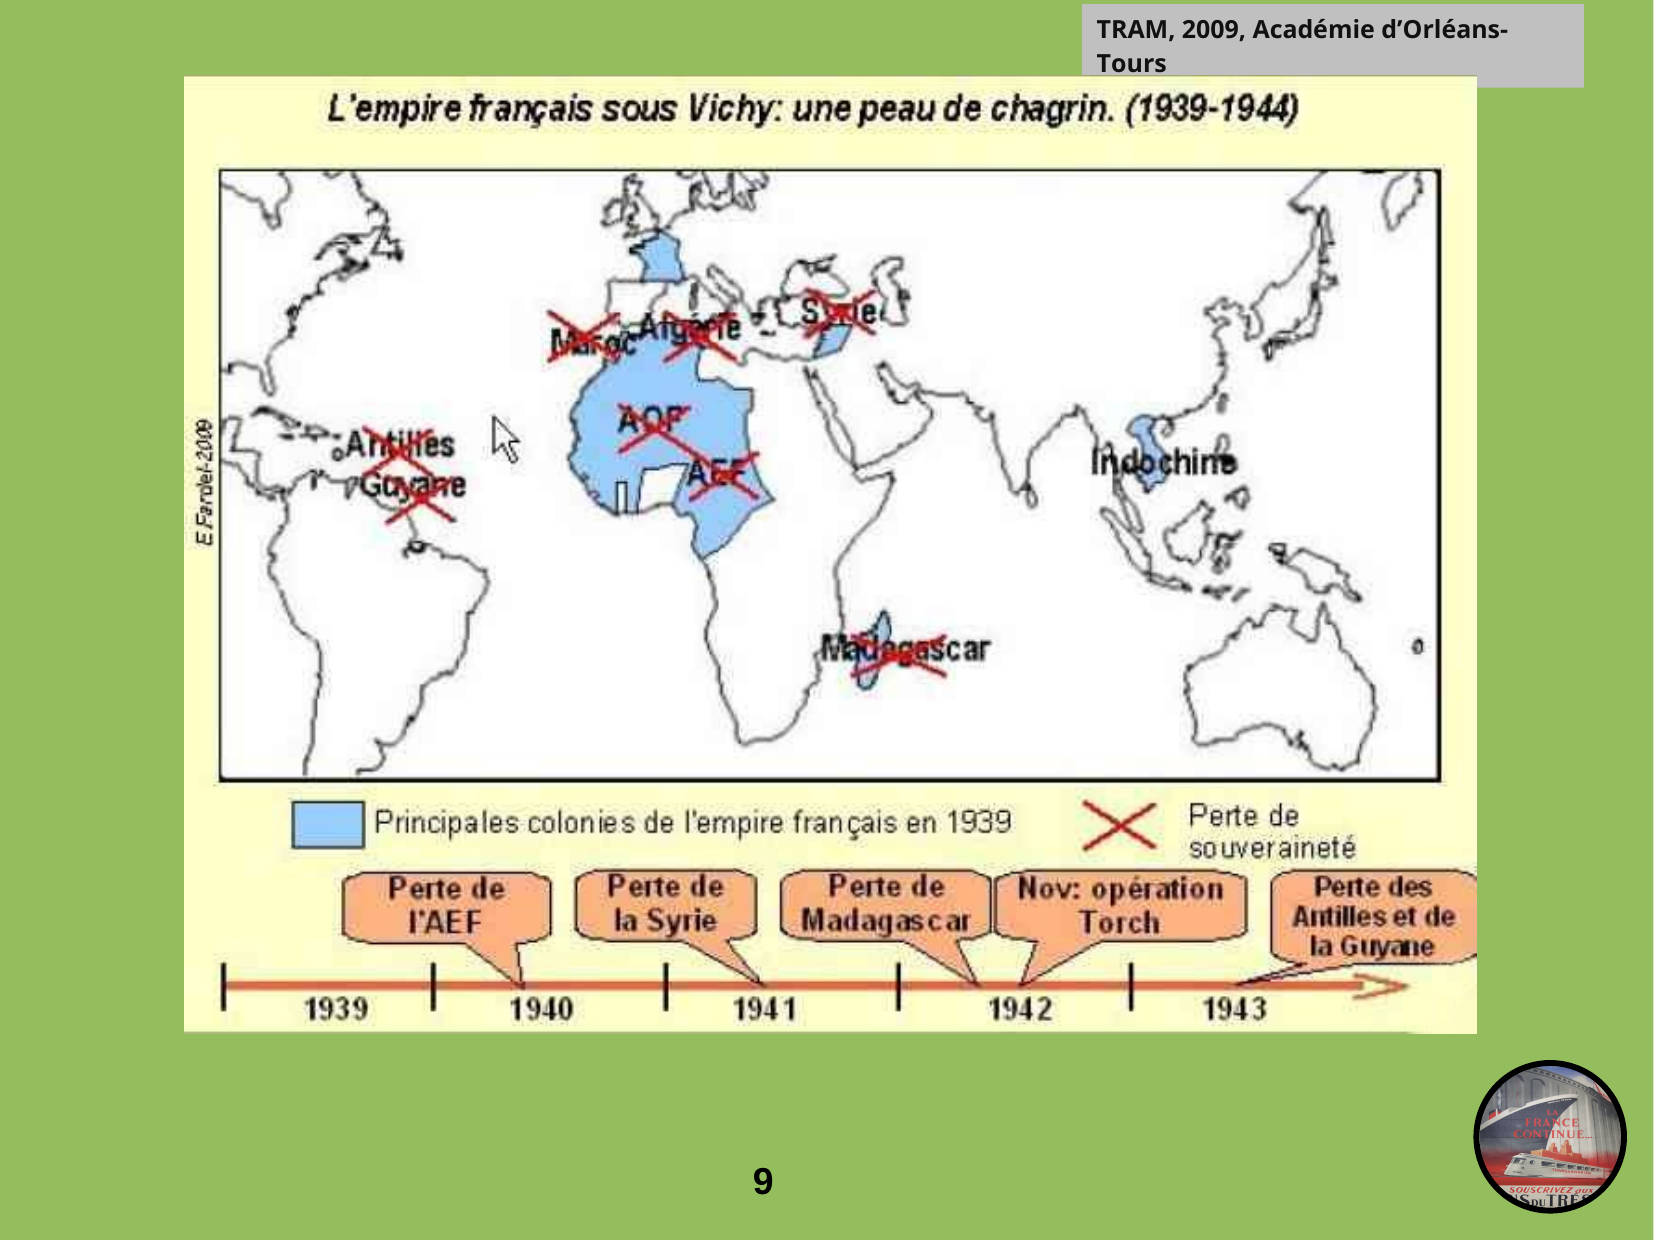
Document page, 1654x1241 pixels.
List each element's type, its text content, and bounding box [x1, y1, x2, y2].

text_box [1476, 1062, 1625, 1211]
picture [184, 75, 1477, 1034]
text_box TRAM, 2009, Académie d’Orléans-Tours [1081, 4, 1584, 88]
text_box 9 [738, 1152, 827, 1211]
